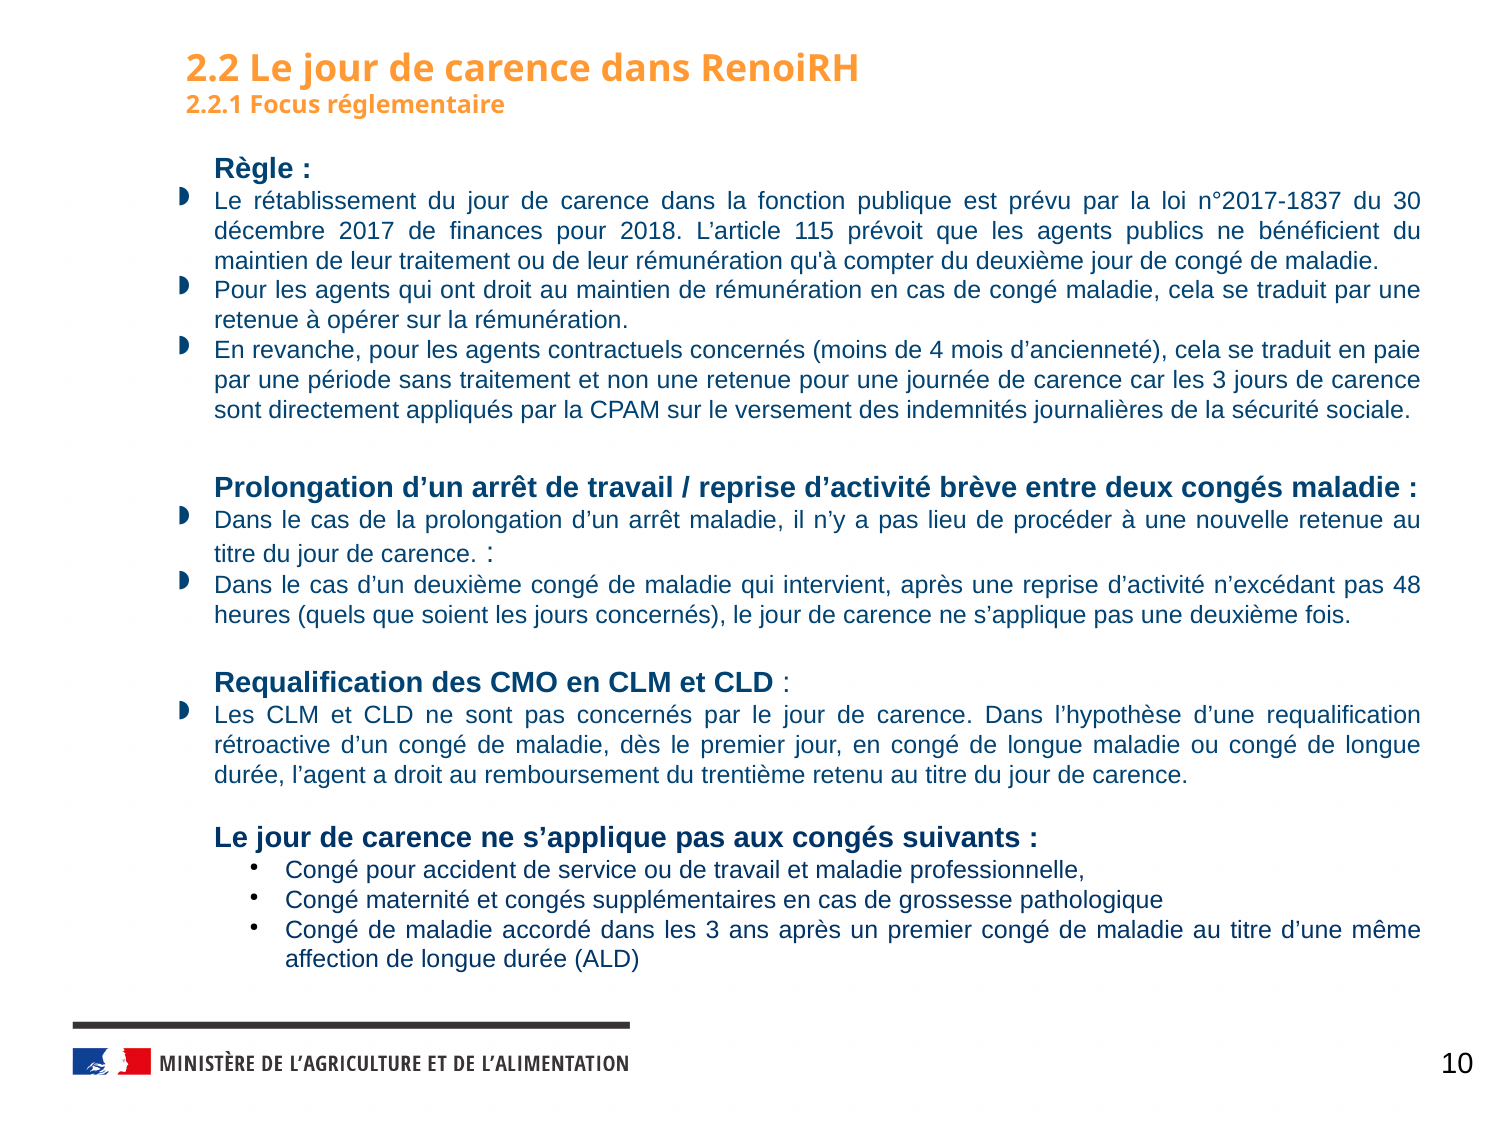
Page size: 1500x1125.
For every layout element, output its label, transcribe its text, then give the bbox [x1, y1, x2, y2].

picture [1157, 229, 1164, 238]
picture [717, 232, 724, 238]
picture [588, 229, 594, 238]
picture [573, 229, 581, 238]
text_box 2.2 Le jour de carence dans RenoiRH 2.2.1 Focus réglementaire [171, 36, 1458, 142]
picture [411, 229, 418, 238]
picture [1143, 229, 1149, 238]
picture [1129, 229, 1136, 238]
picture [851, 229, 858, 238]
picture [664, 231, 671, 238]
text_box Règle : Le rétablissement du jour de carence dans la fonction publique est prévu par la loi n°2017-1837 du 30 décembre 2017 de finances pour 2018. L’article 115 prévoit que les agents publics ne bénéficient du maintien de leur traitement ou de leur rémunération qu'à compter du deuxième jour de congé de maladie. Pour les agents qui ont droit au maintien de rémunération en cas de congé maladie, cela se traduit par une retenue à opérer sur la rémunération. En revanche, pour les agents contractuels concernés (moins de 4 mois d’ancienneté), cela se traduit en paie par une période sans traitement et non une retenue pour une journée de carence car les 3 jours de carence sont directement appliqués par la CPAM sur le versement des indemnités journalières de la sécurité sociale. Prolongation d’un arrêt de travail / reprise d’activité brève entre deux congés maladie : Dans le cas de la prolongation d’un arrêt maladie, il n’y a pas lieu de procéder à une nouvelle retenue au titre du jour de carence. : Dans le cas d’un deuxième congé de maladie qui intervient, après une reprise d’activité n’excédant pas 48 heures (quels que soient les jours concernés), le jour de carence ne s’applique pas une deuxième fois. Requalification des CMO en CLM et CLD : Les CLM et CLD ne sont pas concernés par le jour de carence. Dans l’hypothèse d’une requalification rétroactive d’un congé de maladie, dès le premier jour, en congé de longue maladie ou congé de longue durée, l’agent a droit au remboursement du trentième retenu au titre du jour de carence. Le jour de carence ne s’applique pas aux congés suivants : Congé pour accident de service ou de travail et maladie professionnelle, Congé maternité et congés supplémentaires en cas de grossesse pathologique Congé de maladie accordé dans les 3 ans après un premier congé de maladie au titre d’une même affection de longue durée (ALD) [163, 141, 1439, 229]
picture [479, 232, 486, 238]
picture [636, 229, 644, 237]
picture [355, 229, 363, 237]
picture [1040, 232, 1047, 238]
picture [1262, 229, 1269, 238]
picture [560, 229, 567, 238]
picture [899, 229, 907, 238]
picture [1396, 229, 1403, 238]
picture [954, 229, 960, 238]
picture [293, 229, 300, 238]
picture [217, 229, 224, 238]
picture [23, 185, 1430, 1123]
picture [939, 229, 946, 238]
picture [1411, 229, 1417, 238]
